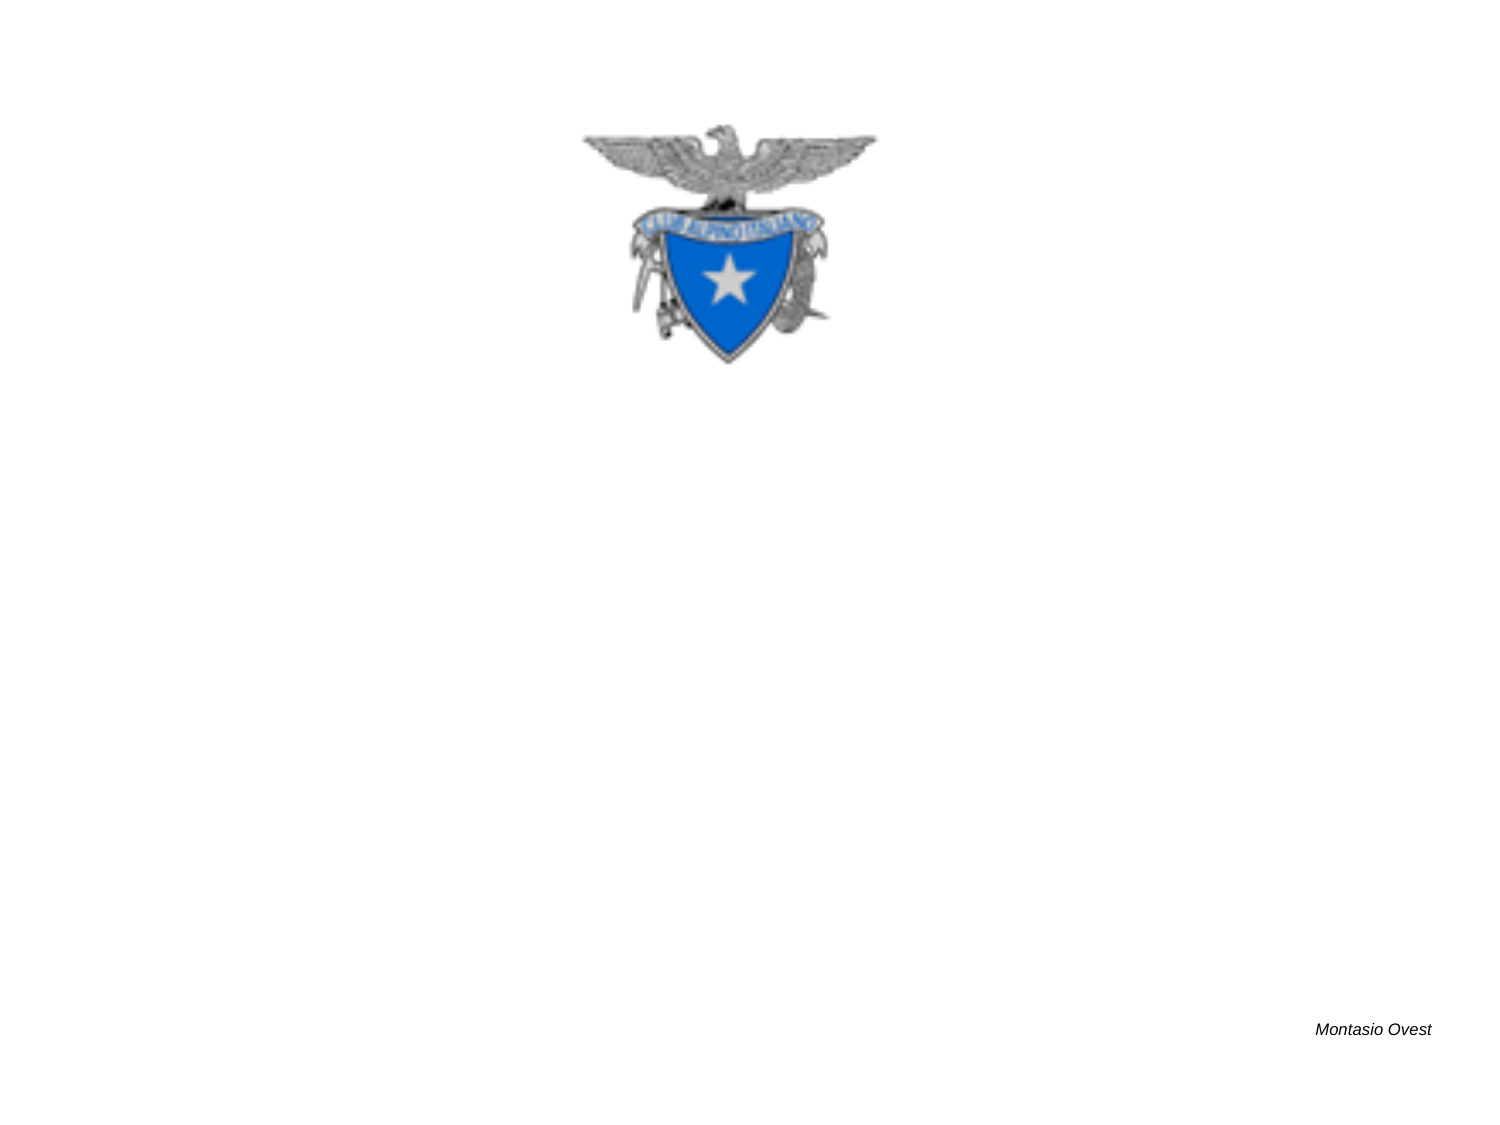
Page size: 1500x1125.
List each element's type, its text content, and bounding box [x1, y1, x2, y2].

picture [573, 113, 893, 392]
text_box Montasio Ovest [1240, 1011, 1447, 1047]
